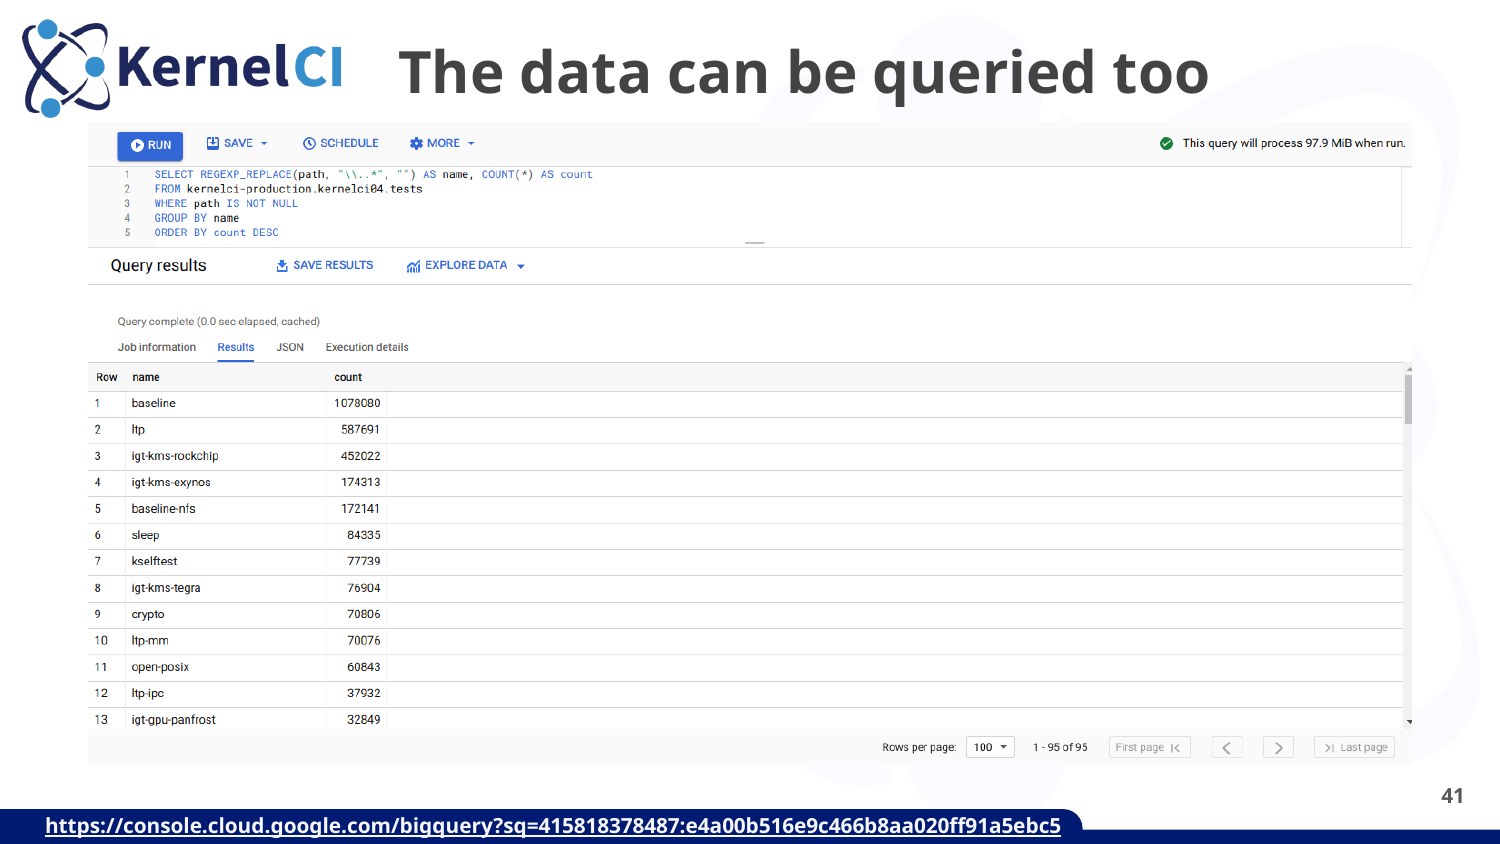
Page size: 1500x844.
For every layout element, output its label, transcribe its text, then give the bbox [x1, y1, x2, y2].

title The data can be queried too [383, 23, 1455, 117]
text_box https://console.cloud.google.com/bigquery?sq=415818378487:e4a00b516e9c466b8aa020ff91a5ebc5 [0, 809, 1083, 844]
picture [88, 15, 1480, 828]
picture [22, 19, 341, 118]
slide_number <number> [1389, 764, 1480, 830]
